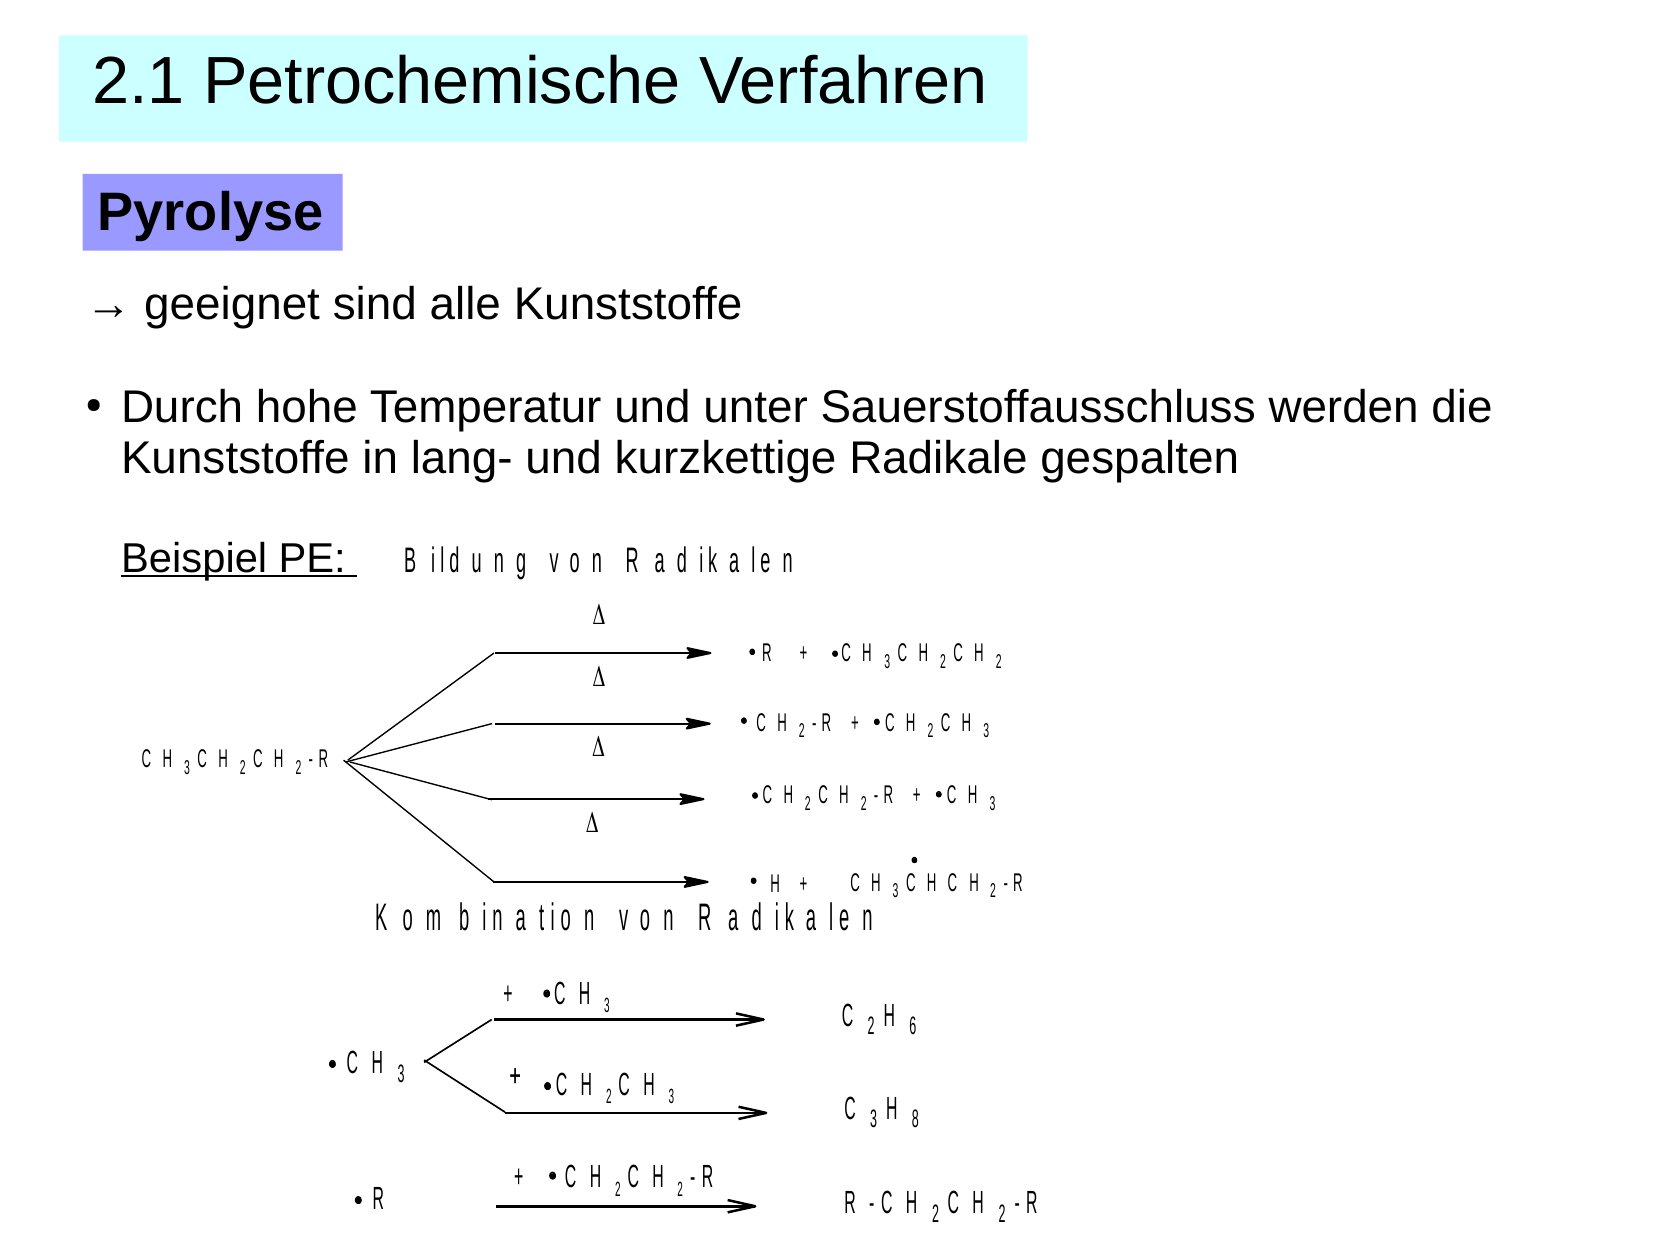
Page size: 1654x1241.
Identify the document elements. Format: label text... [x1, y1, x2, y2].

text_box → geeignet sind alle Kunststoffe Durch hohe Temperatur und unter Sauerstoffausschluss werden die Kunststoffe in lang- und kurzkettige Radikale gespalten Beispiel PE: [70, 270, 1607, 767]
text_box 2.1 Petrochemische Verfahren [59, 35, 1028, 142]
picture [141, 519, 1052, 1229]
text_box Pyrolyse [82, 173, 343, 251]
